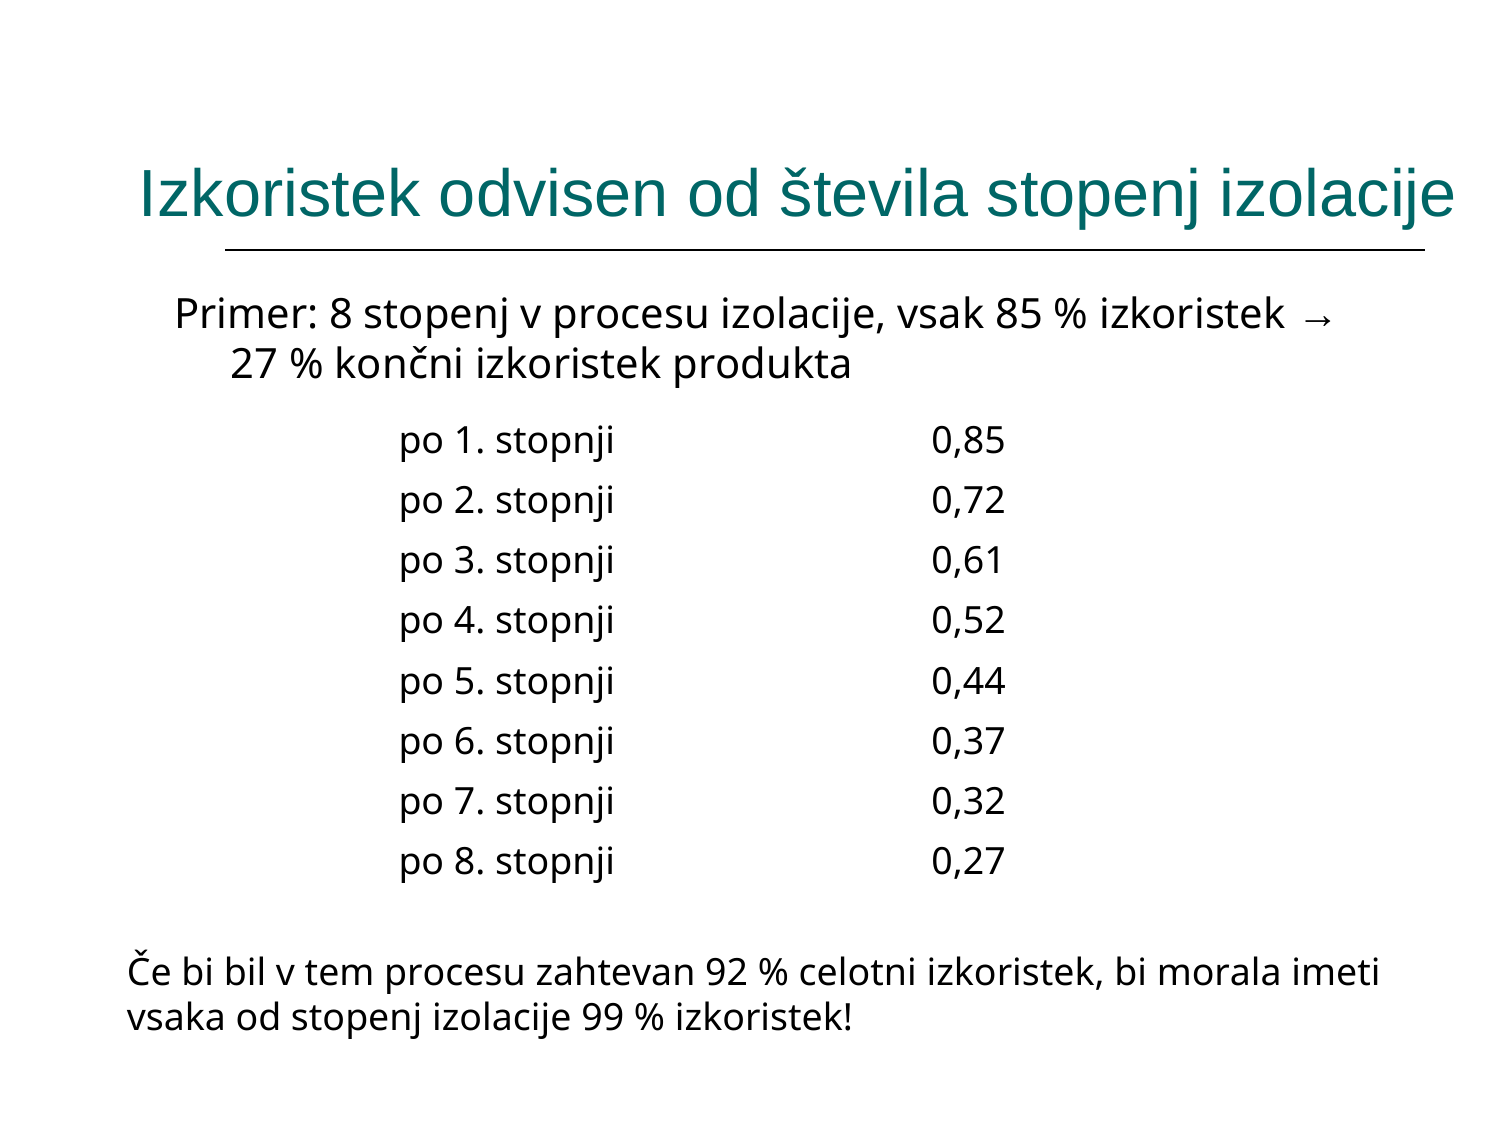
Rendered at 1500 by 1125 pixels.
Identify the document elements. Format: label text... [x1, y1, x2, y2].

table_cell po 6. stopnji [384, 709, 774, 769]
table_header po 1. stopnji [384, 409, 774, 469]
table_cell po 4. stopnji [384, 589, 774, 649]
table_cell 0,61 [774, 529, 1164, 589]
table_cell 0,44 [774, 649, 1164, 709]
table_cell po 8. stopnji [384, 829, 774, 889]
title Izkoristek odvisen od števila stopenj izolacije [123, 49, 1483, 237]
table_cell 0,32 [774, 769, 1164, 829]
table_cell 0,37 [774, 709, 1164, 769]
list Primer: 8 stopenj v procesu izolacije, vsak 85 % izkoristek → 27 % končni izkoristek produkta [159, 278, 1394, 455]
table_cell po 2. stopnji [384, 469, 774, 529]
table_header 0,85 [774, 409, 1164, 469]
table_cell 0,27 [774, 829, 1164, 889]
table_cell 0,72 [774, 469, 1164, 529]
table_cell po 3. stopnji [384, 529, 774, 589]
text_box Če bi bil v tem procesu zahtevan 92 % celotni izkoristek, bi morala imeti vsaka od stopenj izolacije 99 % izkoristek! [112, 940, 1447, 1046]
table_cell po 5. stopnji [384, 649, 774, 709]
table_cell po 7. stopnji [384, 769, 774, 829]
table_cell 0,52 [774, 589, 1164, 649]
